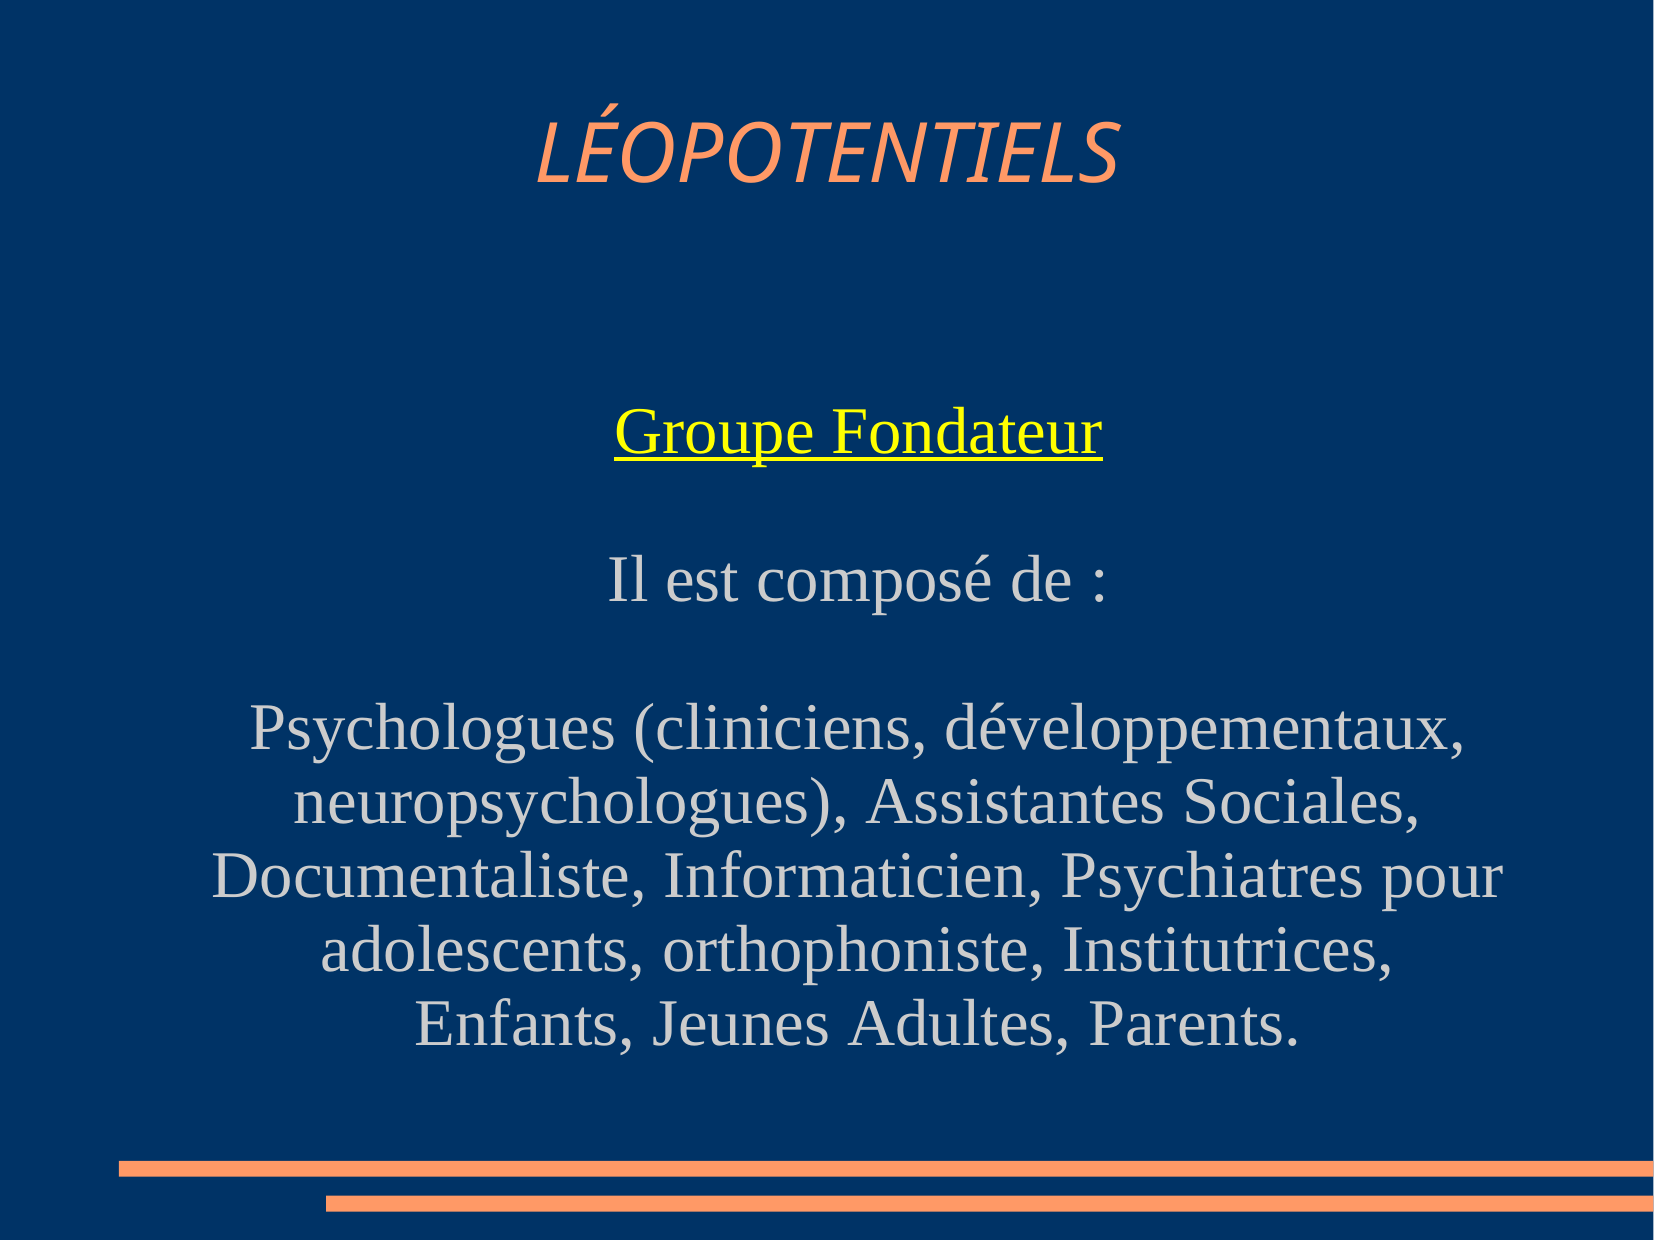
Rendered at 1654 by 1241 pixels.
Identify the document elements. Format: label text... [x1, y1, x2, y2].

subtitle Groupe Fondateur Il est composé de : Psychologues (cliniciens, développementaux, neuropsychologues), Assistantes Sociales, Documentaliste, Informaticien, Psychiatres pour adolescents, orthophoniste, Institutrices, Enfants, Jeunes Adultes, Parents. [121, 329, 1561, 1125]
title LÉOPOTENTIELS [121, 53, 1534, 246]
